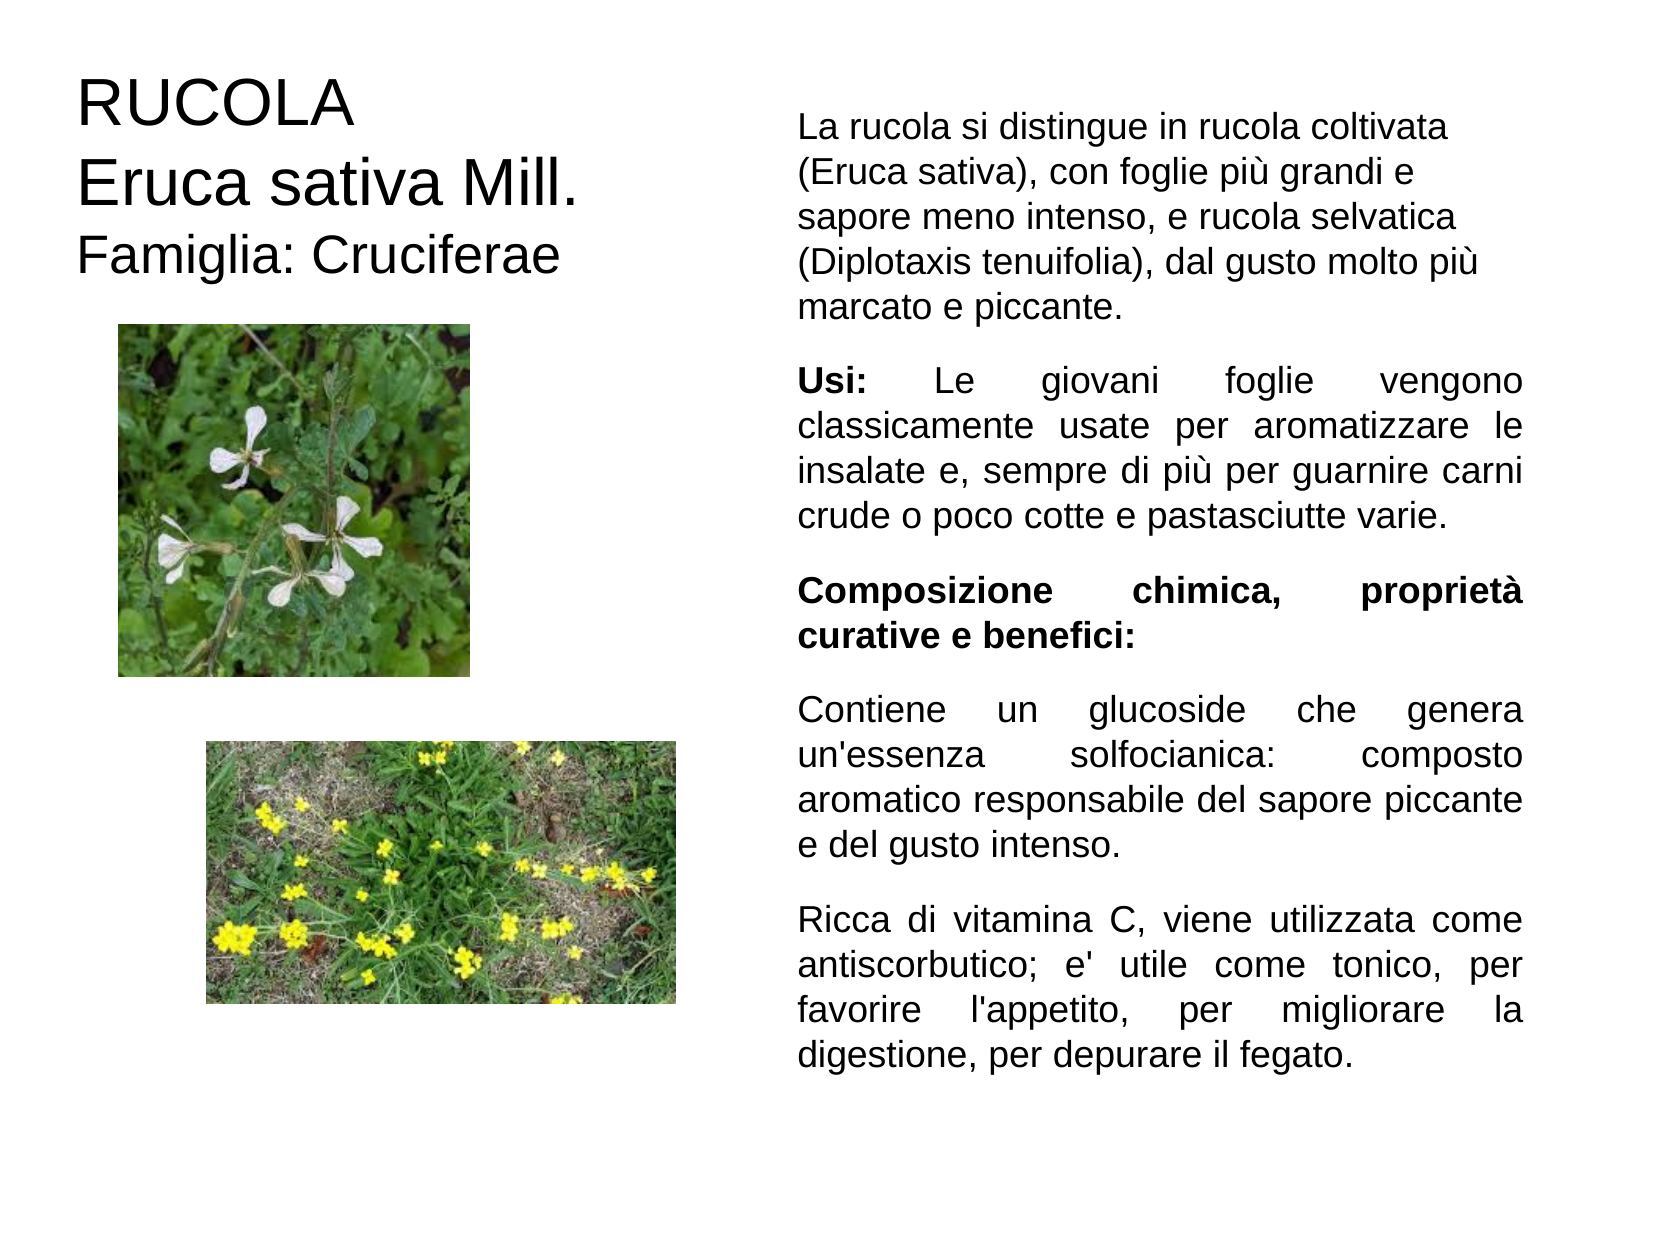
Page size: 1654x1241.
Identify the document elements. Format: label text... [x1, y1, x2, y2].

picture [206, 741, 676, 1004]
title RUCOLA Eruca sativa Mill. Famiglia: Cruciferae [76, 59, 1565, 283]
picture [118, 324, 470, 677]
list La rucola si distingue in rucola coltivata (Eruca sativa), con foglie più grandi e sapore meno intenso, e rucola selvatica (Diplotaxis tenuifolia), dal gusto molto più marcato e piccante. Usi: Le giovani foglie vengono classicamente usate per aromatizzare le insalate e, sempre di più per guarnire carni crude o poco cotte e pastasciutte varie. Composizione chimica, proprietà curative e benefici: Contiene un glucoside che genera un'essenza solfocianica: composto aromatico responsabile del sapore piccante e del gusto intenso. Ricca di vitamina C, viene utilizzata come antiscorbutico; e' utile come tonico, per favorire l'appetito, per migliorare la digestione, per depurare il fegato. [797, 101, 1524, 1152]
